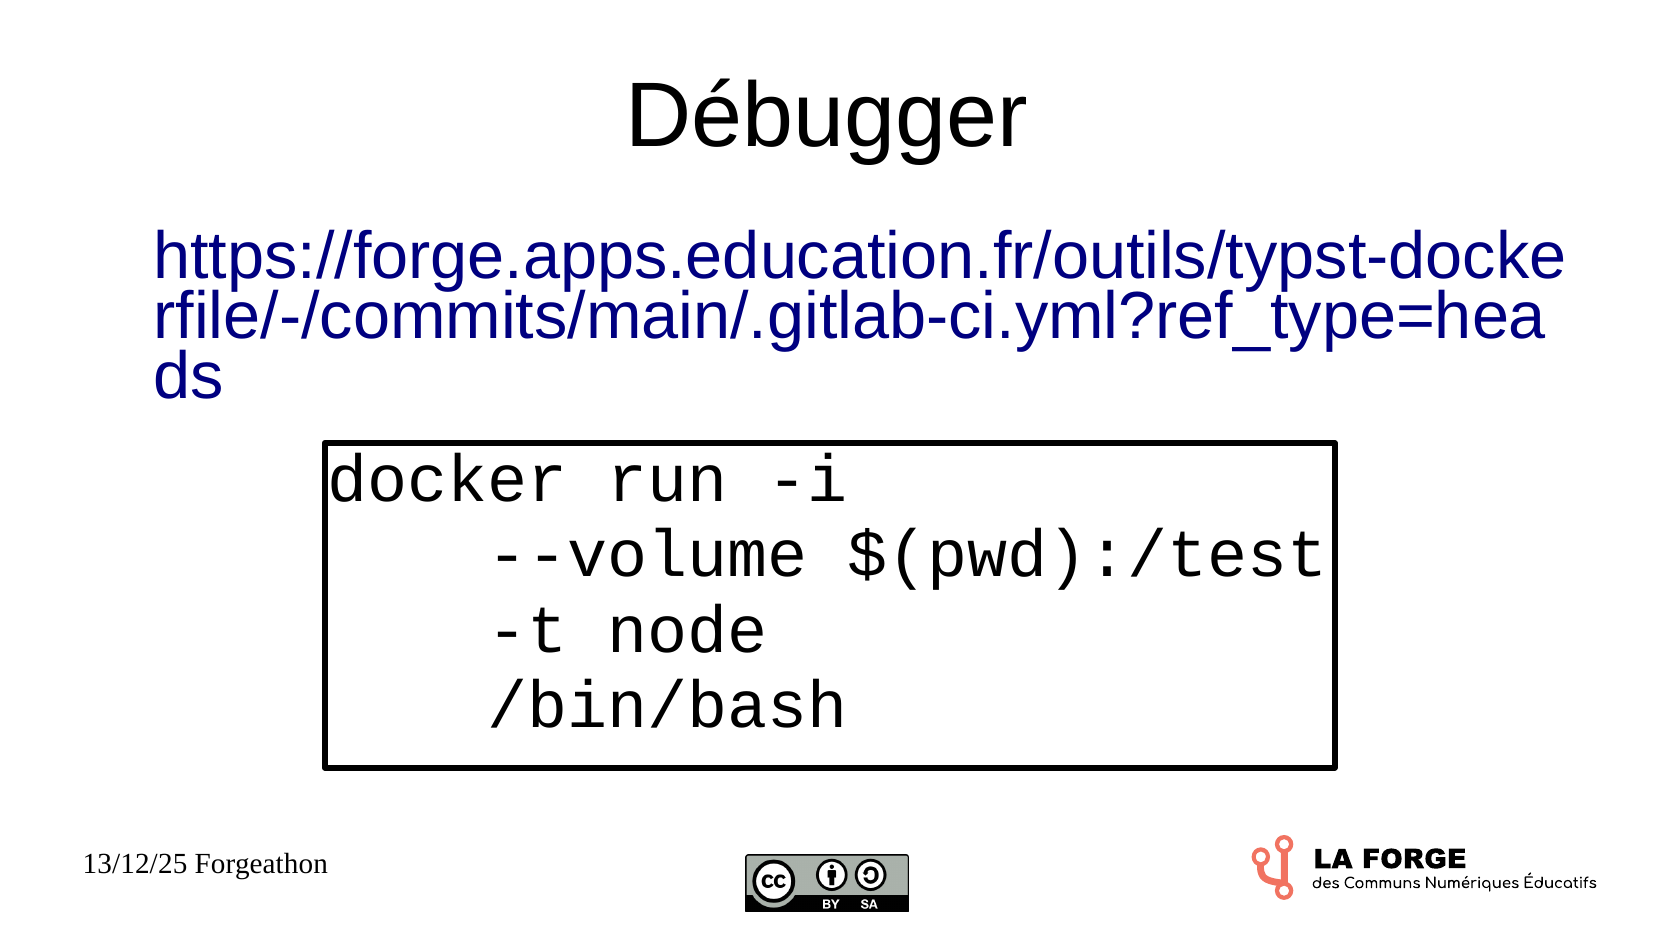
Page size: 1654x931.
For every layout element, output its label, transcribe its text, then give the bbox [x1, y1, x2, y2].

list https://forge.apps.education.fr/outils/typst-dockerfile/-/commits/main/.gitlab-ci.yml?ref_type=heads [82, 217, 1571, 414]
list docker run -i --volume $(pwd):/test -t node /bin/bash [324, 442, 1335, 768]
title Débugger [82, 37, 1571, 193]
picture [745, 854, 909, 912]
